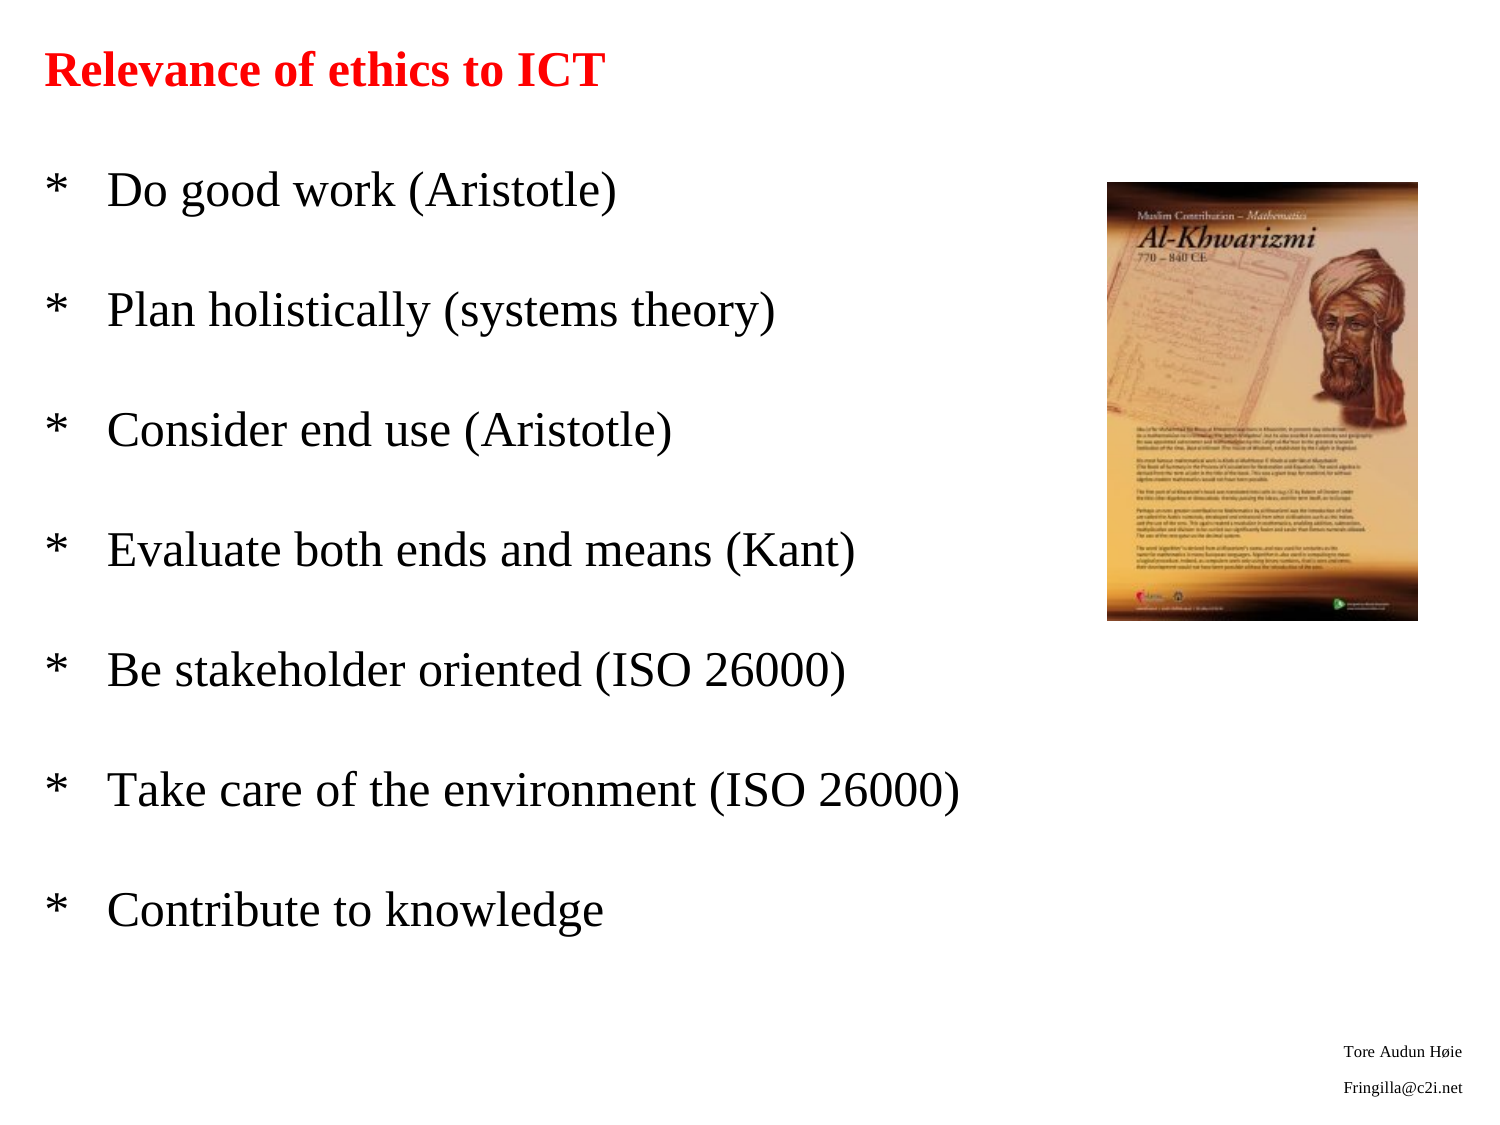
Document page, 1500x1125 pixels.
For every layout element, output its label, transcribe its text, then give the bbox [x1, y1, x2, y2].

text_box Relevance of ethics to ICT * Do good work (Aristotle) * Plan holistically (systems theory) * Consider end use (Aristotle) * Evaluate both ends and means (Kant) * Be stakeholder oriented (ISO 26000) * Take care of the environment (ISO 26000) * Contribute to knowledge [29, 29, 1477, 945]
picture [1107, 182, 1418, 621]
text_box Tore Audun Høie Fringilla@c2i.net [1328, 1033, 1500, 1105]
